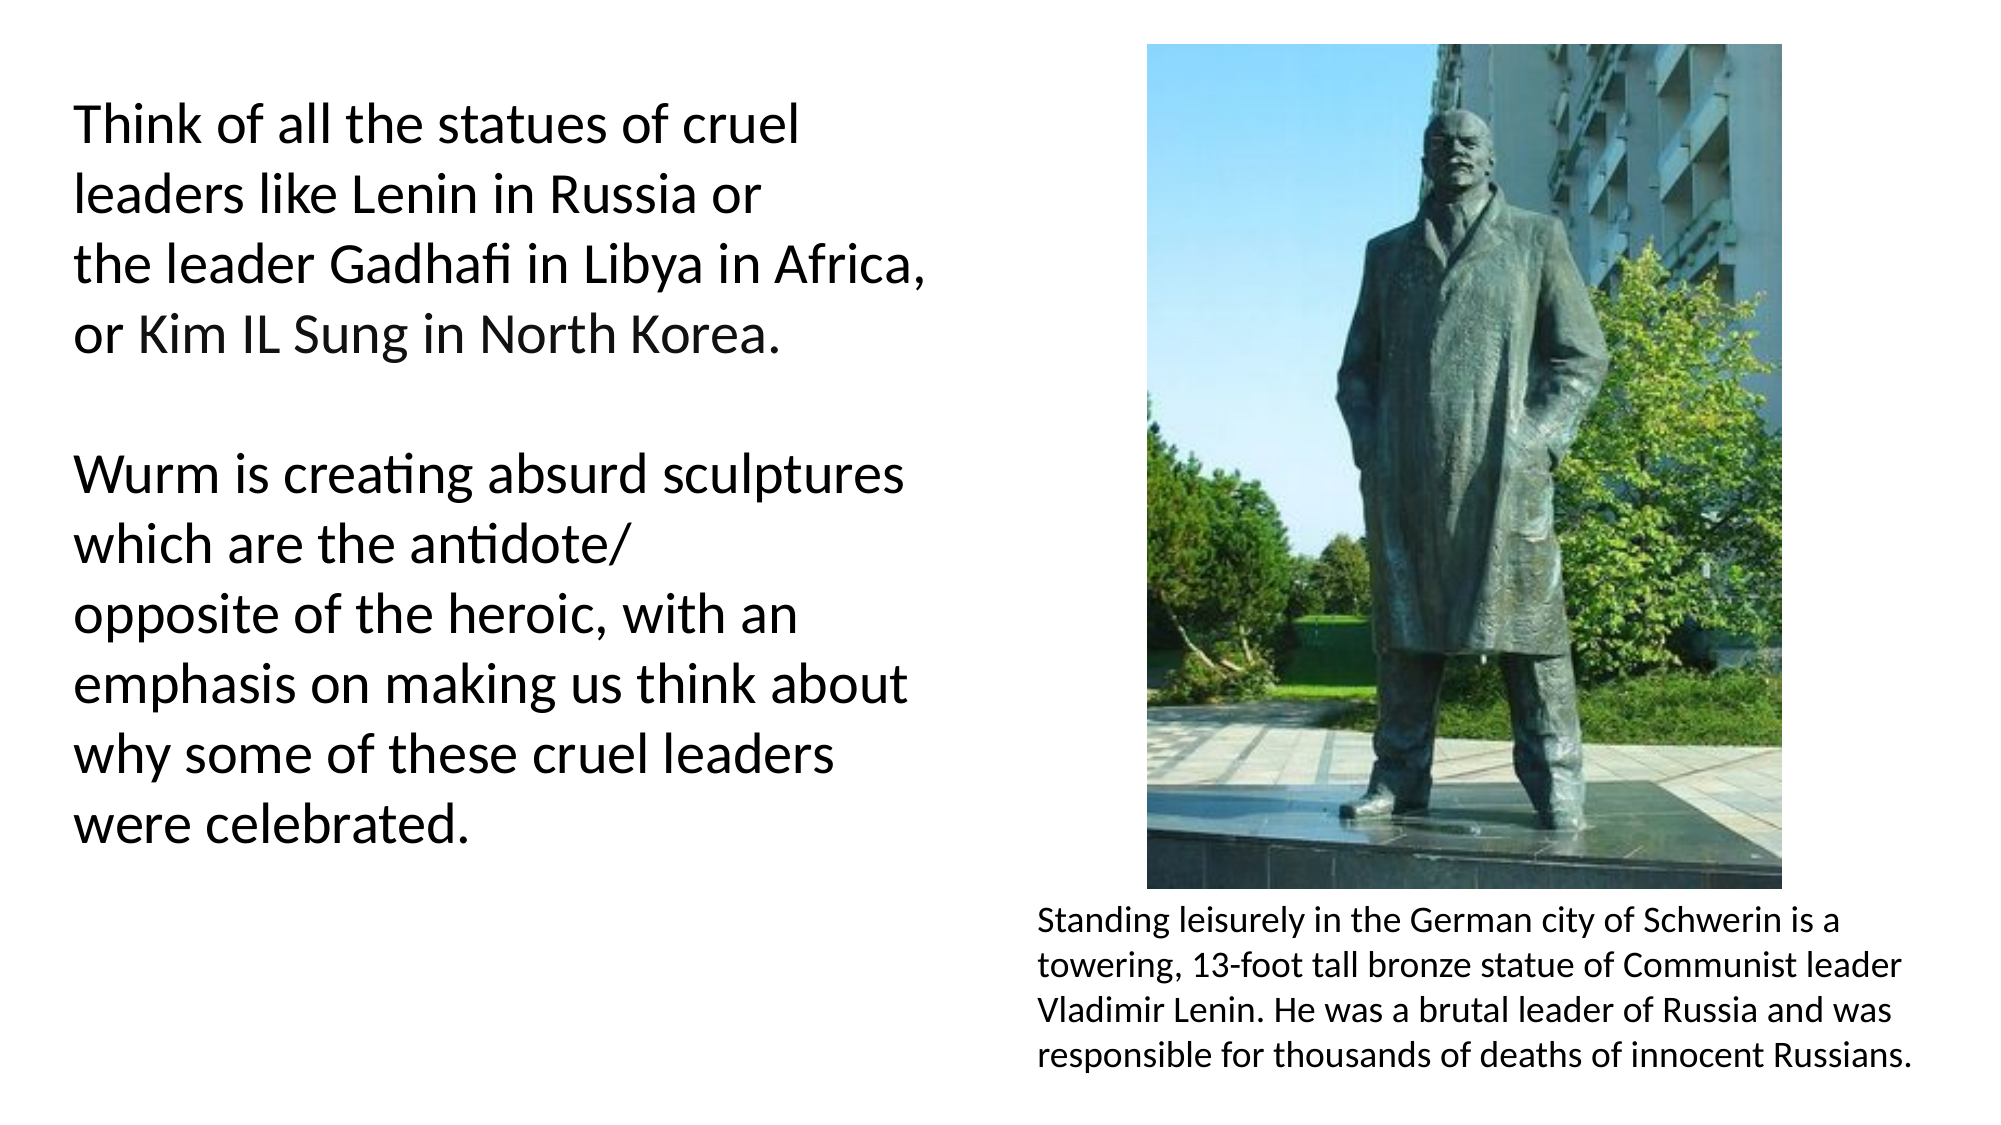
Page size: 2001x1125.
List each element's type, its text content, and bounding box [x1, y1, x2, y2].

picture [1147, 44, 1782, 888]
text_box Think of all the statues of cruel leaders like Lenin in Russia or the leader Gadhafi in Libya in Africa, or Kim IL Sung in North Korea. Wurm is creating absurd sculptures which are the antidote/ opposite of the heroic, with an emphasis on making us think about why some of these cruel leaders were celebrated. [59, 28, 980, 998]
text_box Standing leisurely in the German city of Schwerin is a towering, 13-foot tall bronze statue of Communist leader Vladimir Lenin. He was a brutal leader of Russia and was responsible for thousands of deaths of innocent Russians. [1022, 888, 2000, 1083]
